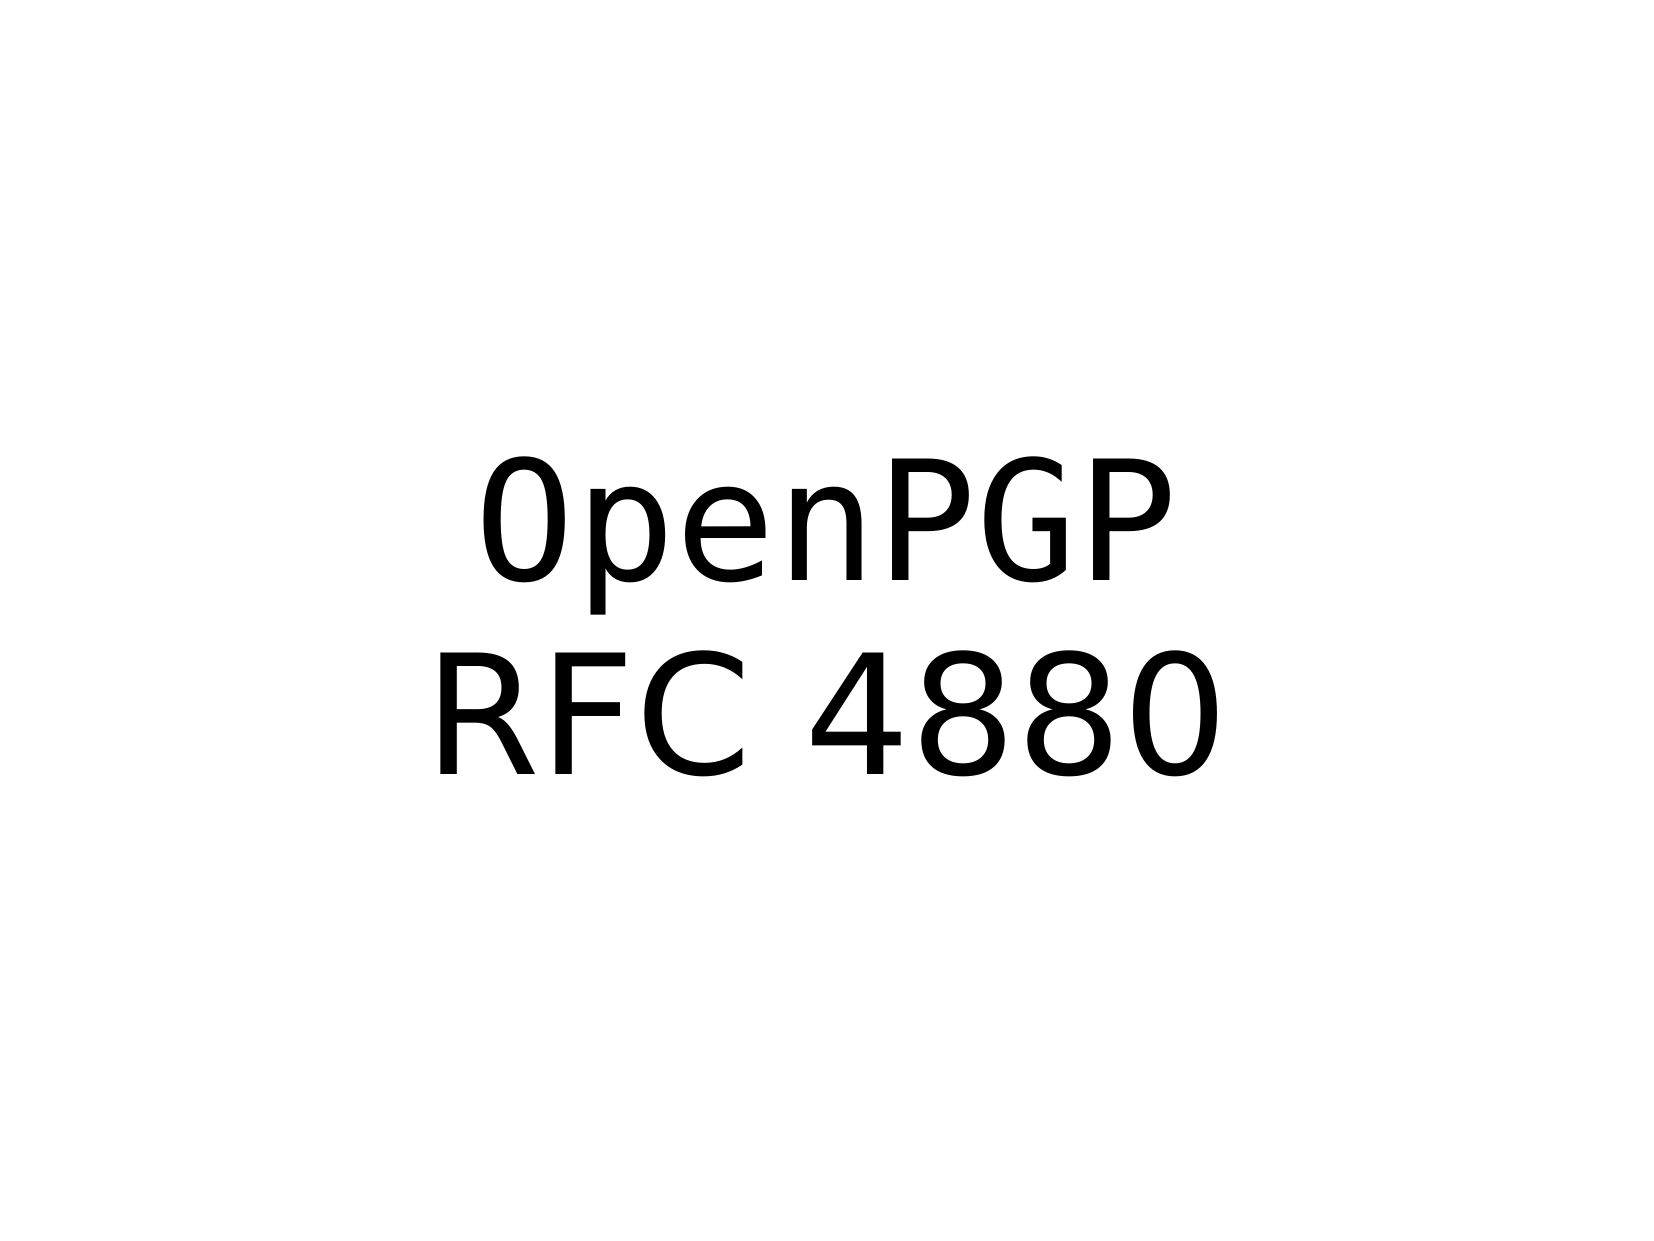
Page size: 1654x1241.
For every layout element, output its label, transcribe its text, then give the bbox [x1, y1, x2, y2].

title OpenPGP RFC 4880 [82, 426, 1571, 815]
